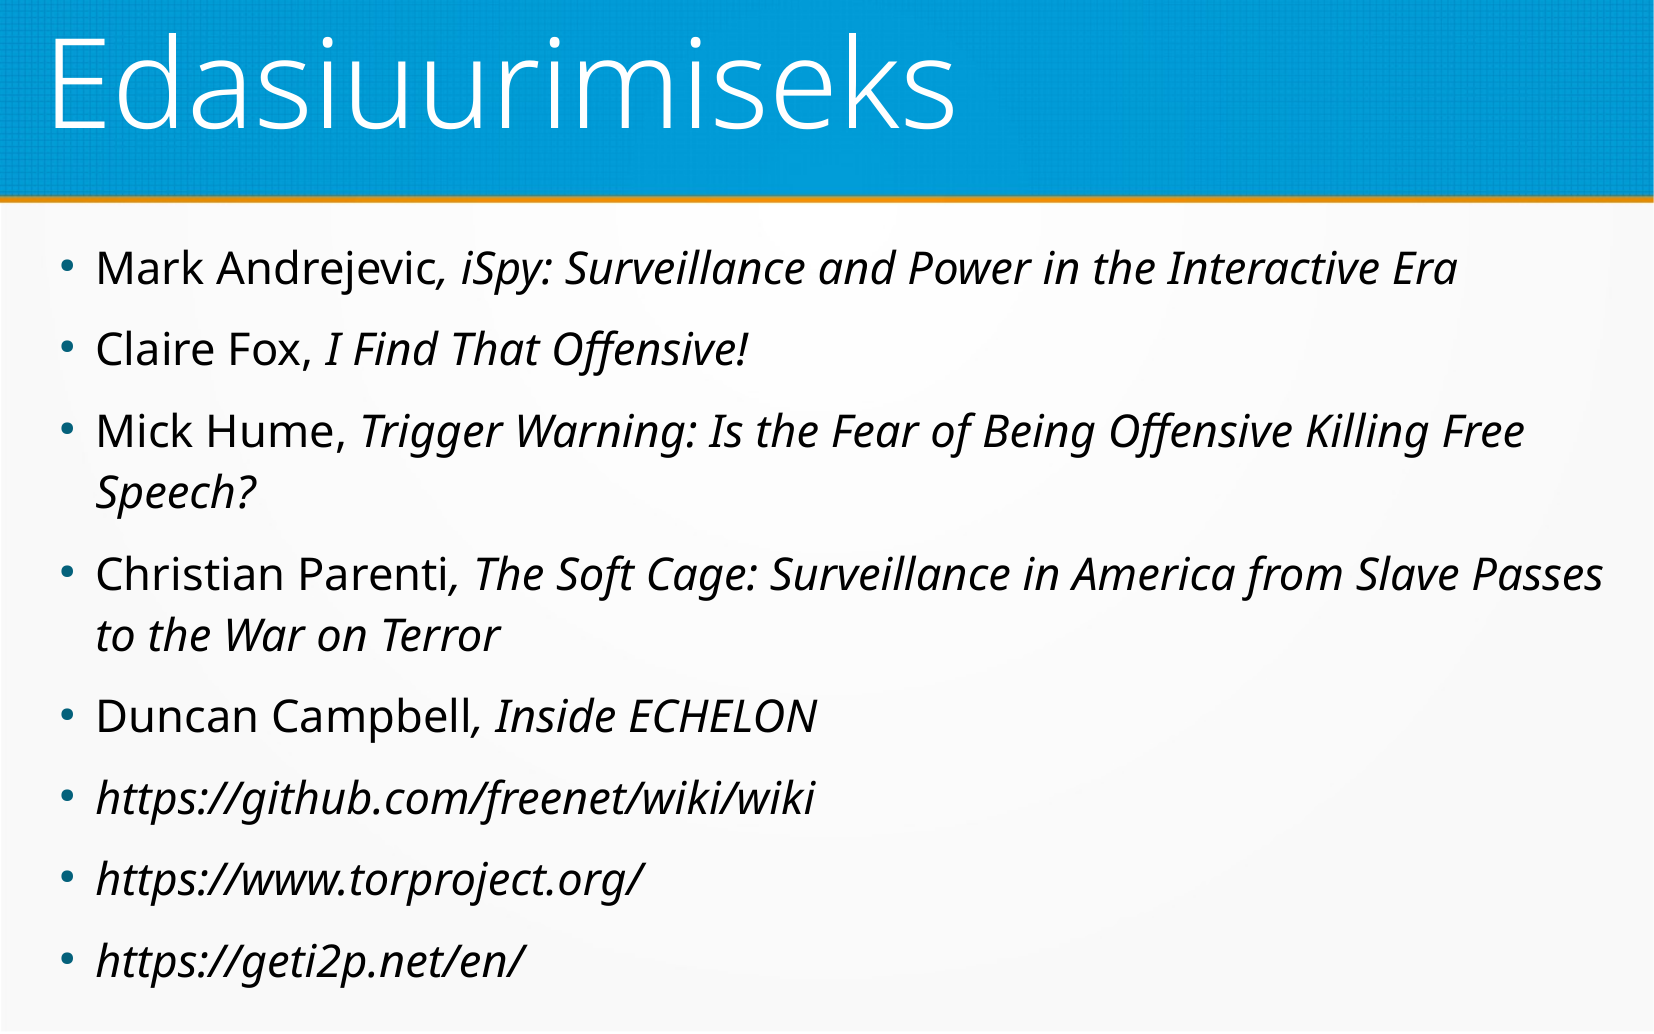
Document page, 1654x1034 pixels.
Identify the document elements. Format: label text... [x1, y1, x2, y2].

picture [0, 195, 1654, 1034]
title Edasiuurimiseks [43, 0, 1619, 166]
list Mark Andrejevic, iSpy: Surveillance and Power in the Interactive Era Claire Fox, I Find That Offensive! Mick Hume, Trigger Warning: Is the Fear of Being Offensive Killing Free Speech? Christian Parenti, The Soft Cage: Surveillance in America from Slave Passes to the War on Terror Duncan Campbell, Inside ECHELON https://github.com/freenet/wiki/wiki https://www.torproject.org/ https://geti2p.net/en/ [47, 236, 1607, 1002]
